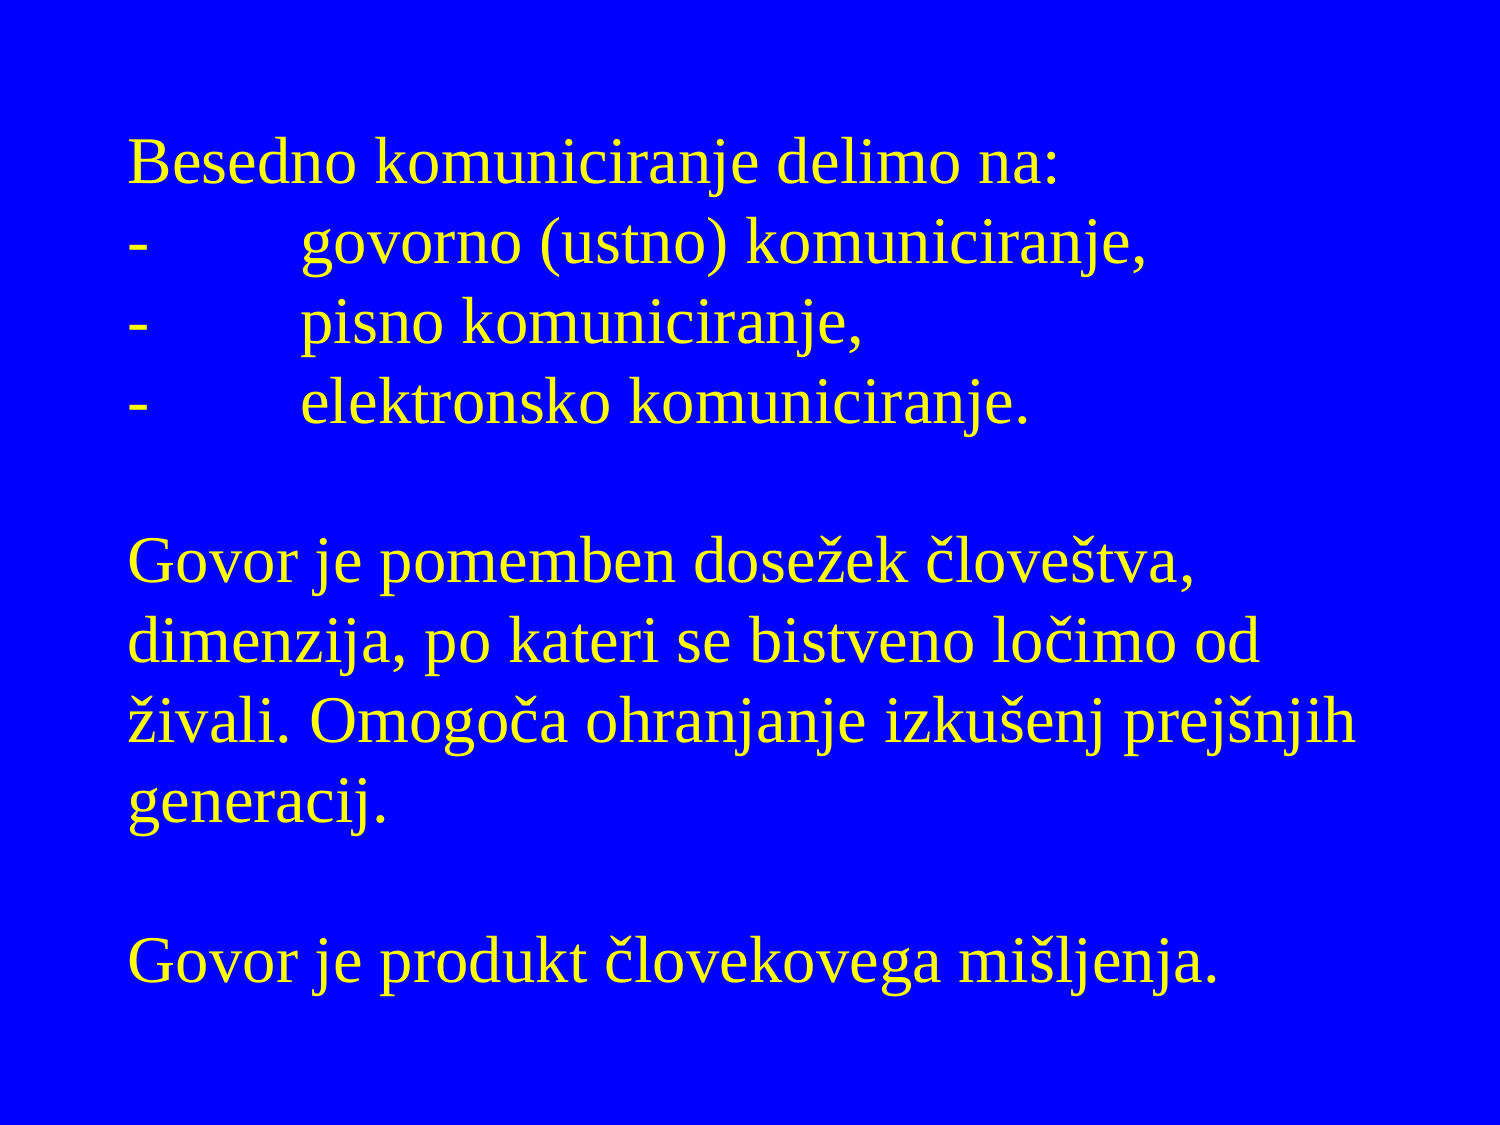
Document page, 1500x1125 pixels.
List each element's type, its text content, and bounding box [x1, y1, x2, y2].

title Besedno komuniciranje delimo na: - govorno (ustno) komuniciranje, - pisno komuniciranje, - elektronsko komuniciranje. Govor je pomemben dosežek človeštva, dimenzija, po kateri se bistveno ločimo od živali. Omogoča ohranjanje izkušenj prejšnjih generacij. Govor je produkt človekovega mišljenja. [112, 99, 1413, 1013]
